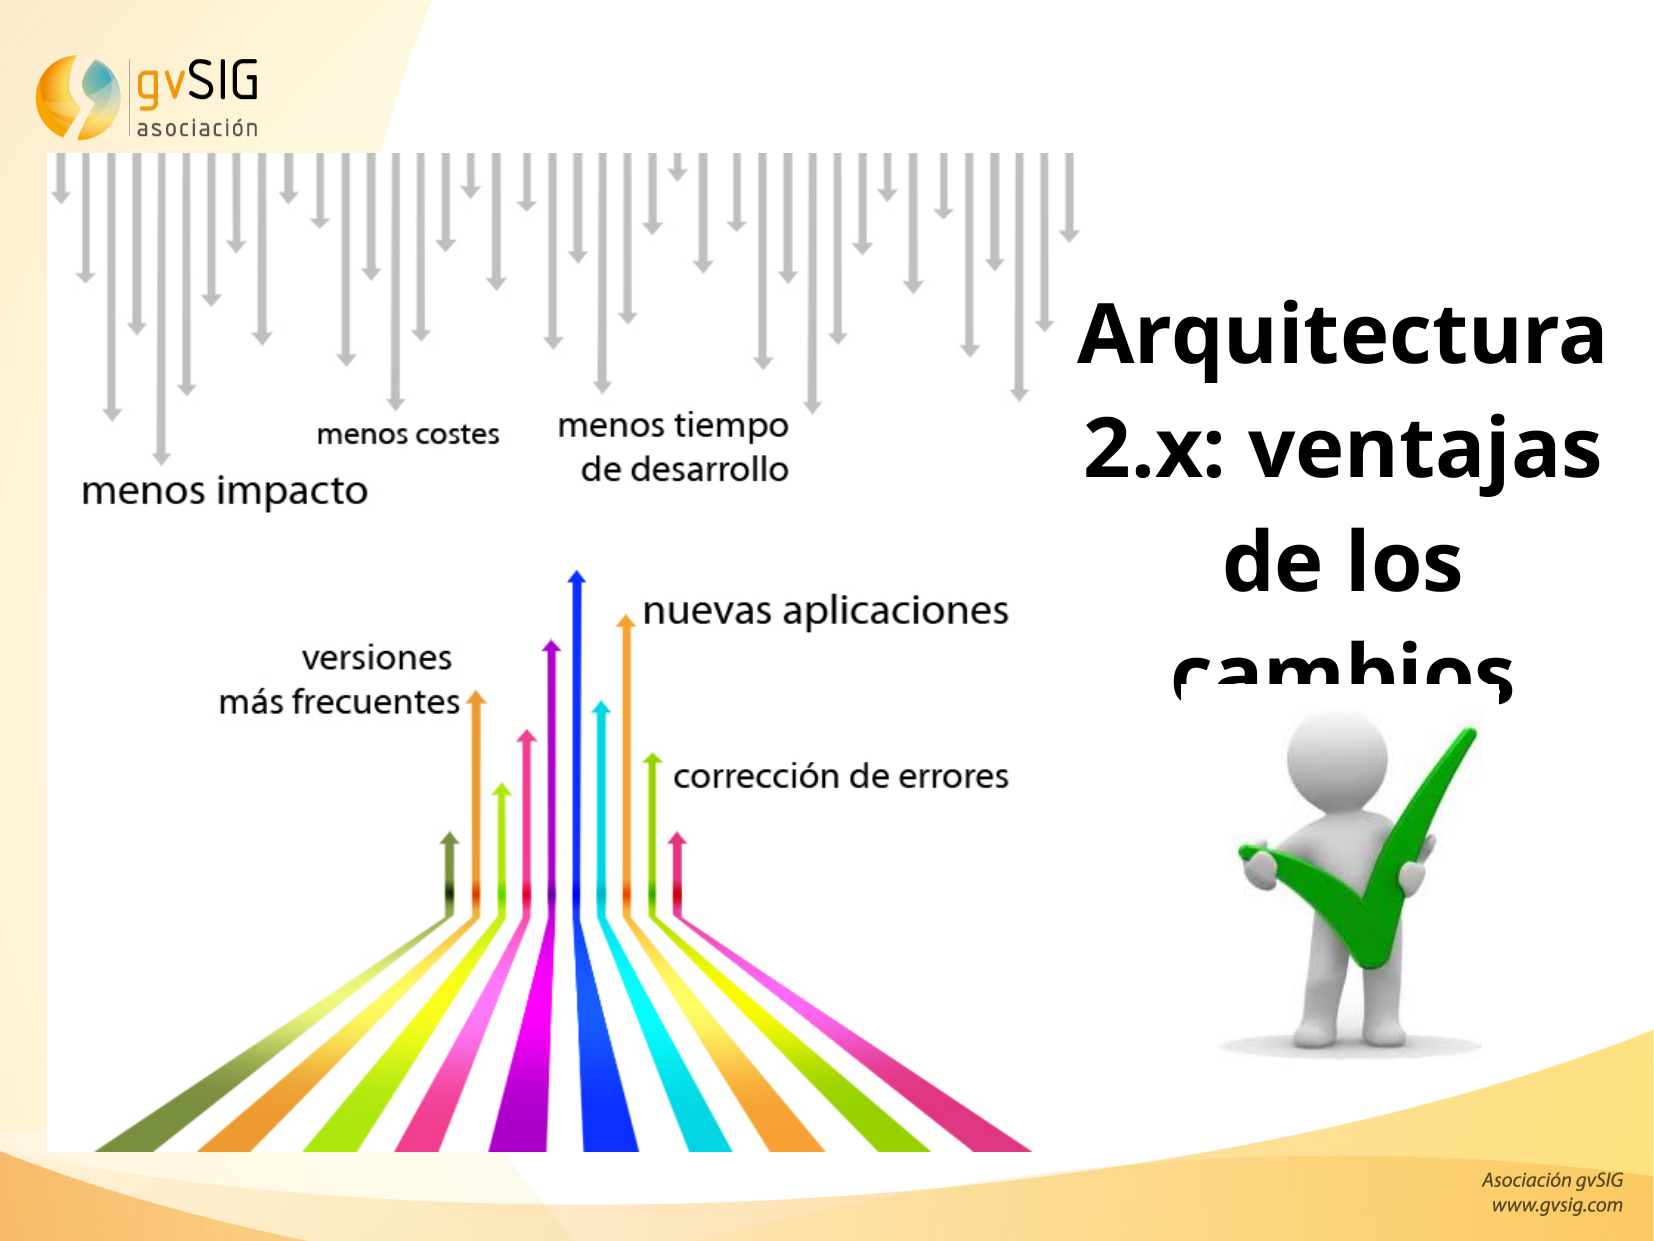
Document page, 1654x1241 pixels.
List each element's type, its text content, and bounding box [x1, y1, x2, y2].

title Arquitectura 2.x: ventajas de los cambios [1062, 118, 1625, 886]
picture [0, 0, 1654, 1241]
